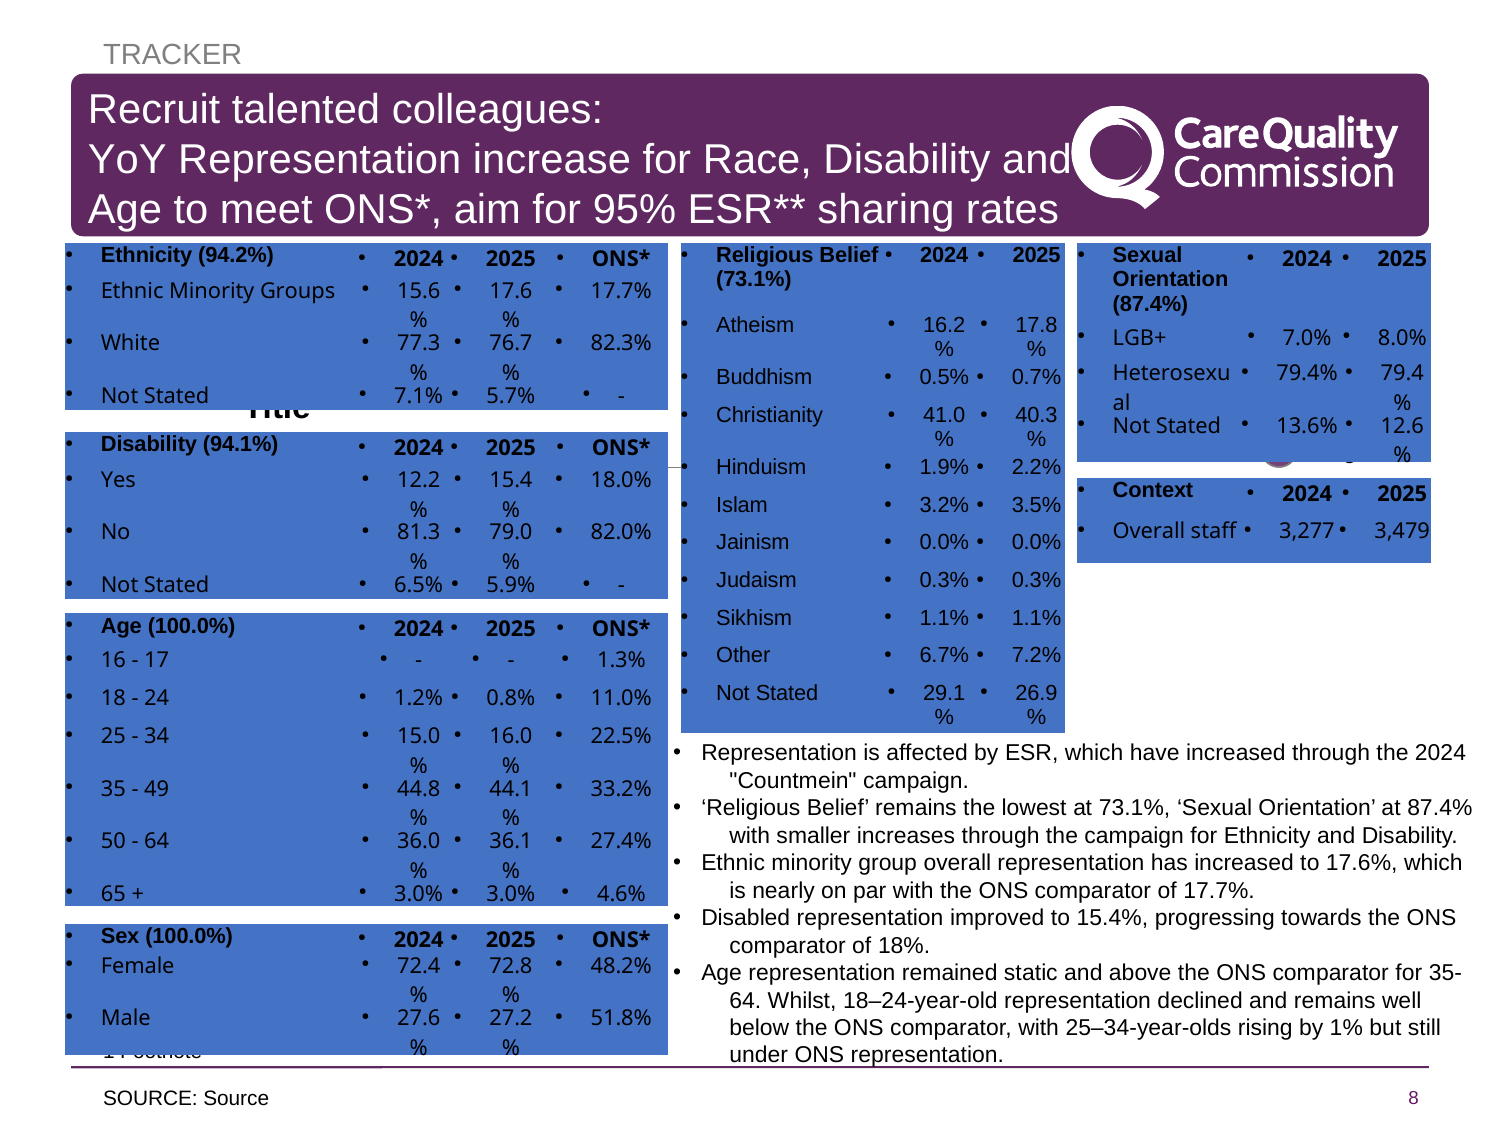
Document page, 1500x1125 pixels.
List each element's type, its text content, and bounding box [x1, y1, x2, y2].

table_cell 82.3% [539, 328, 668, 380]
table_cell Hinduism [681, 455, 880, 493]
table_header Sex (100.0%) [65, 924, 355, 950]
table_cell 36.0% [355, 825, 447, 878]
table_header ONS* [539, 613, 668, 644]
table_cell 26.9% [973, 681, 1065, 733]
table_cell 1.2% [355, 682, 447, 720]
text_box Representation is affected by ESR, which have increased through the 2024 "Countmein" campaign. ‘Religious Belief’ remains the lowest at 73.1%, ‘Sexual Orientation’ at 87.4% with smaller increases through the campaign for Ethnicity and Disability. Ethnic minority group overall representation has increased to 17.6%, which is nearly on par with the ONS comparator of 17.7%. Disabled representation improved to 15.4%, progressing towards the ONS comparator of 18%. Age representation remained static and above the ONS comparator for 35-64. Whilst, 18–24-year-old representation declined and remains well below the ONS comparator, with 25–34-year-olds rising by 1% but still under ONS representation. [658, 730, 1497, 1079]
table_header 2024 [355, 924, 447, 950]
table_cell 22.5% [539, 720, 668, 773]
table_cell 79.0% [447, 517, 539, 569]
table_cell White [65, 328, 355, 380]
table_header 2024 [1240, 478, 1338, 516]
table_cell 3.0% [355, 878, 447, 906]
table_cell Not Stated [681, 681, 880, 733]
table_header 2025 [1338, 243, 1431, 322]
table_cell 7.1% [355, 380, 447, 410]
table_cell 33.2% [539, 773, 668, 825]
table_header 2025 [1338, 478, 1431, 516]
table_cell 15.0% [355, 720, 447, 773]
table_cell 0.5% [880, 365, 973, 403]
table_cell 13.6% [1240, 410, 1338, 462]
table_cell 16.2% [880, 313, 973, 365]
table_cell No [65, 517, 355, 569]
table_header 2025 [447, 924, 539, 950]
title Recruit talented colleagues: YoY Representation increase for Race, Disability and Age to meet ONS*, aim for 95% ESR** sharing rates [87, 75, 1101, 278]
table_cell 4.6% [539, 878, 668, 906]
table_cell Buddhism [681, 365, 880, 403]
table_cell 5.9% [447, 569, 539, 599]
table_cell 3,479 [1338, 516, 1431, 563]
table_cell 29.1% [880, 681, 973, 733]
table_cell 0.8% [447, 682, 539, 720]
table_cell 3,277 [1240, 516, 1338, 563]
table_header Sexual Orientation (87.4%) [1077, 243, 1240, 322]
table_cell 0.0% [973, 530, 1065, 568]
table_cell 0.3% [880, 568, 973, 605]
table_cell 6.7% [880, 643, 973, 681]
table_cell 12.2% [355, 464, 447, 517]
table_cell 7.2% [973, 643, 1065, 681]
table_cell 81.3% [355, 517, 447, 569]
table_cell 7.0% [1240, 322, 1338, 357]
table_header 2024 [355, 613, 447, 644]
table_cell 17.6% [447, 275, 539, 328]
table_header ONS* [539, 432, 668, 464]
table_header ONS* [539, 924, 668, 950]
table_cell 16 - 17 [65, 644, 355, 682]
table_cell 27.6% [355, 1003, 447, 1055]
table_header 2025 [447, 613, 539, 644]
table_cell 3.5% [973, 493, 1065, 530]
table_cell 44.8% [355, 773, 447, 825]
table_header Ethnicity (94.2%) [65, 243, 355, 275]
table_cell Sikhism [681, 605, 880, 643]
table_cell 12.6% [1338, 410, 1431, 462]
table_cell 11.0% [539, 682, 668, 720]
table_header 2024 [880, 243, 973, 313]
table_cell 40.3% [973, 403, 1065, 455]
table_cell - [539, 569, 668, 599]
table_cell 6.5% [355, 569, 447, 599]
table_header Age (100.0%) [65, 613, 355, 644]
table_cell 79.4% [1338, 357, 1431, 410]
table_cell 77.3% [355, 328, 447, 380]
table_cell - [447, 644, 539, 682]
table_cell Ethnic Minority Groups [65, 275, 355, 328]
table_cell 0.0% [880, 530, 973, 568]
table_cell 8.0% [1338, 322, 1431, 357]
table_cell Not Stated [65, 380, 355, 410]
table_cell Jainism [681, 530, 880, 568]
table_cell - [355, 644, 447, 682]
table_cell 50 - 64 [65, 825, 355, 878]
table_cell 15.4% [447, 464, 539, 517]
table_cell 25 - 34 [65, 720, 355, 773]
table_header Context [1077, 478, 1240, 516]
table_cell Female [65, 950, 355, 1003]
table_header 2024 [355, 243, 447, 275]
table_header 2025 [447, 243, 539, 275]
table_cell 36.1% [447, 825, 539, 878]
table_header Disability (94.1%) [65, 432, 355, 464]
table_cell 0.7% [973, 365, 1065, 403]
table_cell 3.0% [447, 878, 539, 906]
table_cell 3.2% [880, 493, 973, 530]
table_cell Not Stated [65, 569, 355, 599]
table_cell 18 - 24 [65, 682, 355, 720]
table_cell 2.2% [973, 455, 1065, 493]
table_cell 44.1% [447, 773, 539, 825]
table_cell - [539, 380, 668, 410]
table_cell 41.0% [880, 403, 973, 455]
table_header 2025 [973, 243, 1065, 313]
table_cell Islam [681, 493, 880, 530]
table_cell 1.1% [973, 605, 1065, 643]
table_cell Judaism [681, 568, 880, 605]
table_cell 48.2% [539, 950, 668, 1003]
table_cell 17.7% [539, 275, 668, 328]
table_cell 35 - 49 [65, 773, 355, 825]
table_cell 27.2% [447, 1003, 539, 1055]
table_cell 17.8% [973, 313, 1065, 365]
table_cell Atheism [681, 313, 880, 365]
table_header 2024 [1240, 243, 1338, 322]
table_cell 16.0% [447, 720, 539, 773]
table_cell 0.3% [973, 568, 1065, 605]
table_cell Heterosexual [1077, 357, 1240, 410]
table_cell 65 + [65, 878, 355, 906]
table_cell Yes [65, 464, 355, 517]
table_header Religious Belief (73.1%) [681, 243, 880, 313]
table_cell LGB+ [1077, 322, 1240, 357]
table_cell 27.4% [539, 825, 668, 878]
table_cell 5.7% [447, 380, 539, 410]
table_cell 72.4% [355, 950, 447, 1003]
table_cell Christianity [681, 403, 880, 455]
table_cell 1.1% [880, 605, 973, 643]
table_cell 15.6% [355, 275, 447, 328]
table_cell Other [681, 643, 880, 681]
table_cell 51.8% [539, 1003, 668, 1055]
table_cell 72.8% [447, 950, 539, 1003]
table_cell Not Stated [1077, 410, 1240, 462]
table_cell 1.3% [539, 644, 668, 682]
table_header 2024 [355, 432, 447, 464]
table_cell 82.0% [539, 517, 668, 569]
table_cell 79.4% [1240, 357, 1338, 410]
table_cell 1.9% [880, 455, 973, 493]
table_header 2025 [447, 432, 539, 464]
table_cell Overall staff [1077, 516, 1240, 563]
table_cell 18.0% [539, 464, 668, 517]
table_cell Male [65, 1003, 355, 1055]
table_cell 76.7% [447, 328, 539, 380]
table_header ONS* [539, 243, 668, 275]
